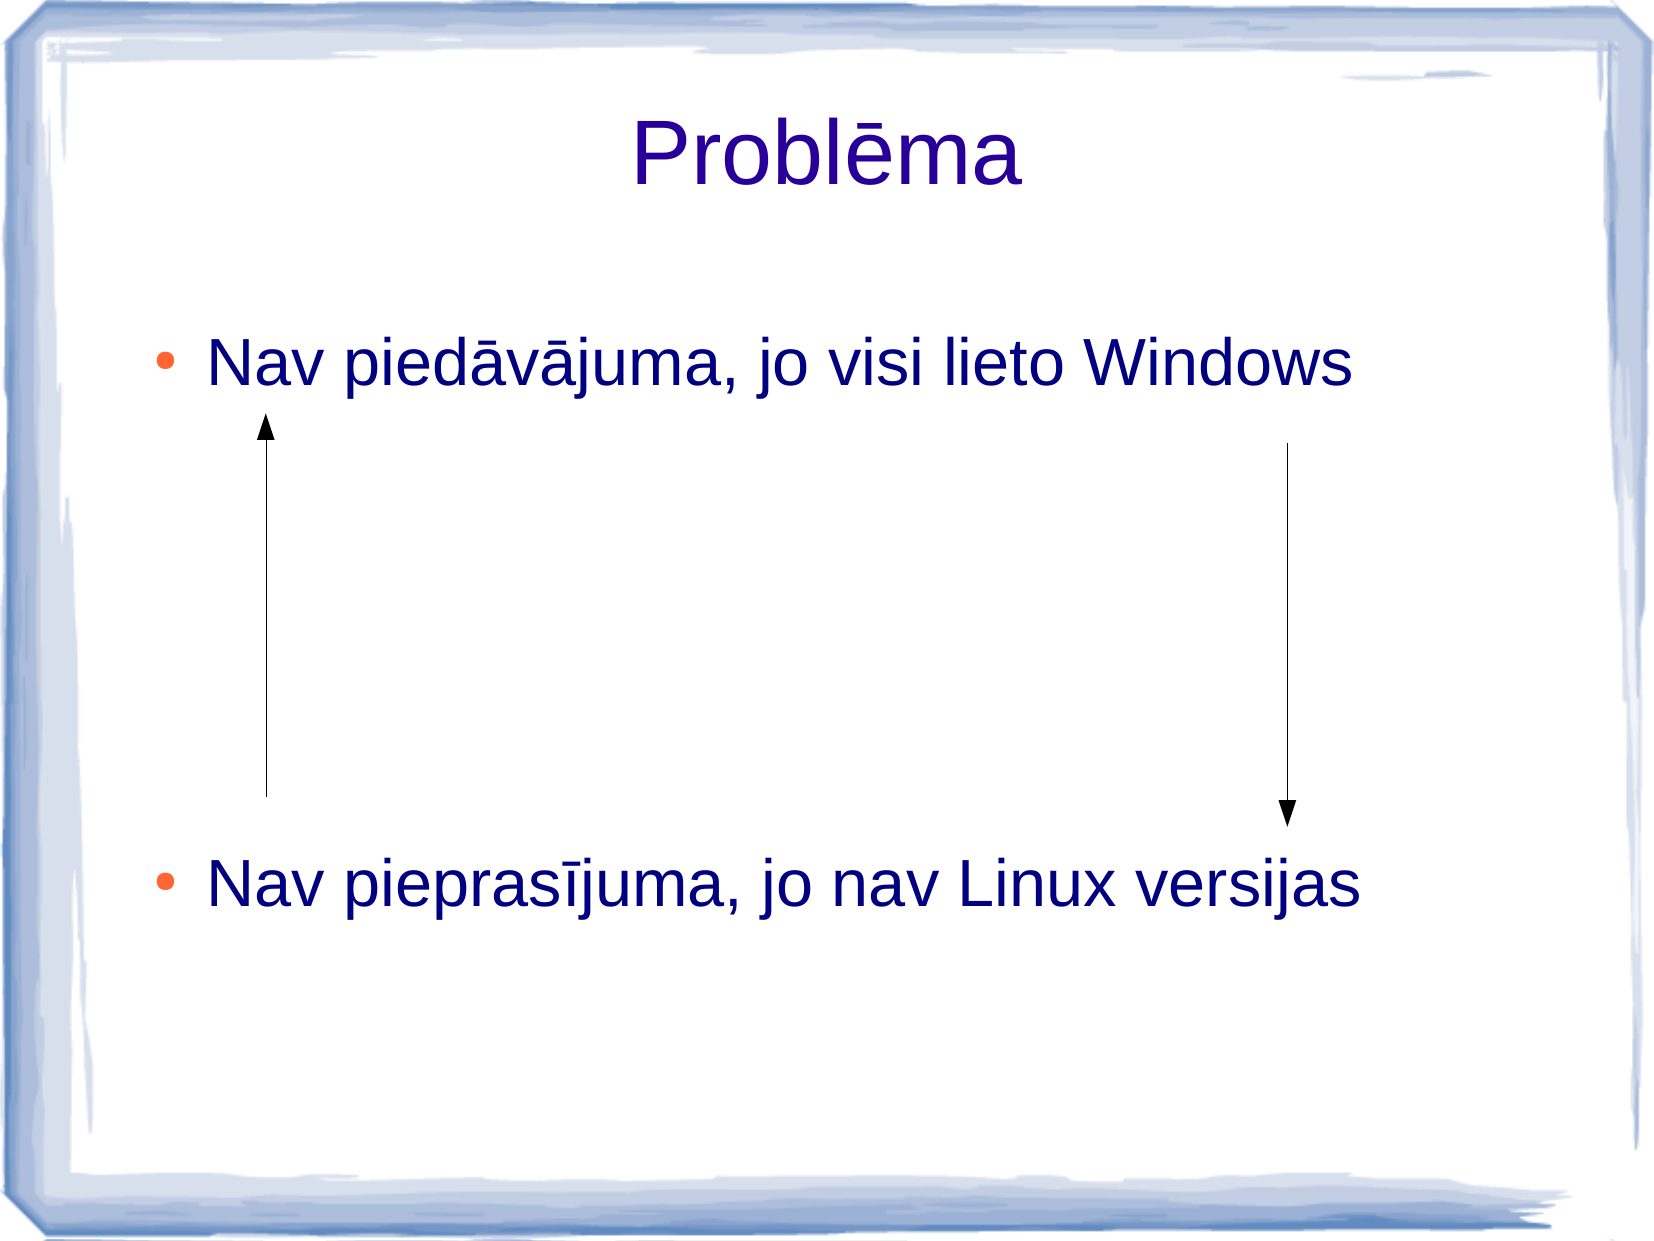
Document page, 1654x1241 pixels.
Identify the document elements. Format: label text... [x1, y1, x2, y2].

title Problēma [82, 101, 1571, 205]
picture [0, 0, 1654, 1241]
list Nav piedāvājuma, jo visi lieto Windows Nav pieprasījuma, jo nav Linux versijas [118, 324, 1571, 1129]
